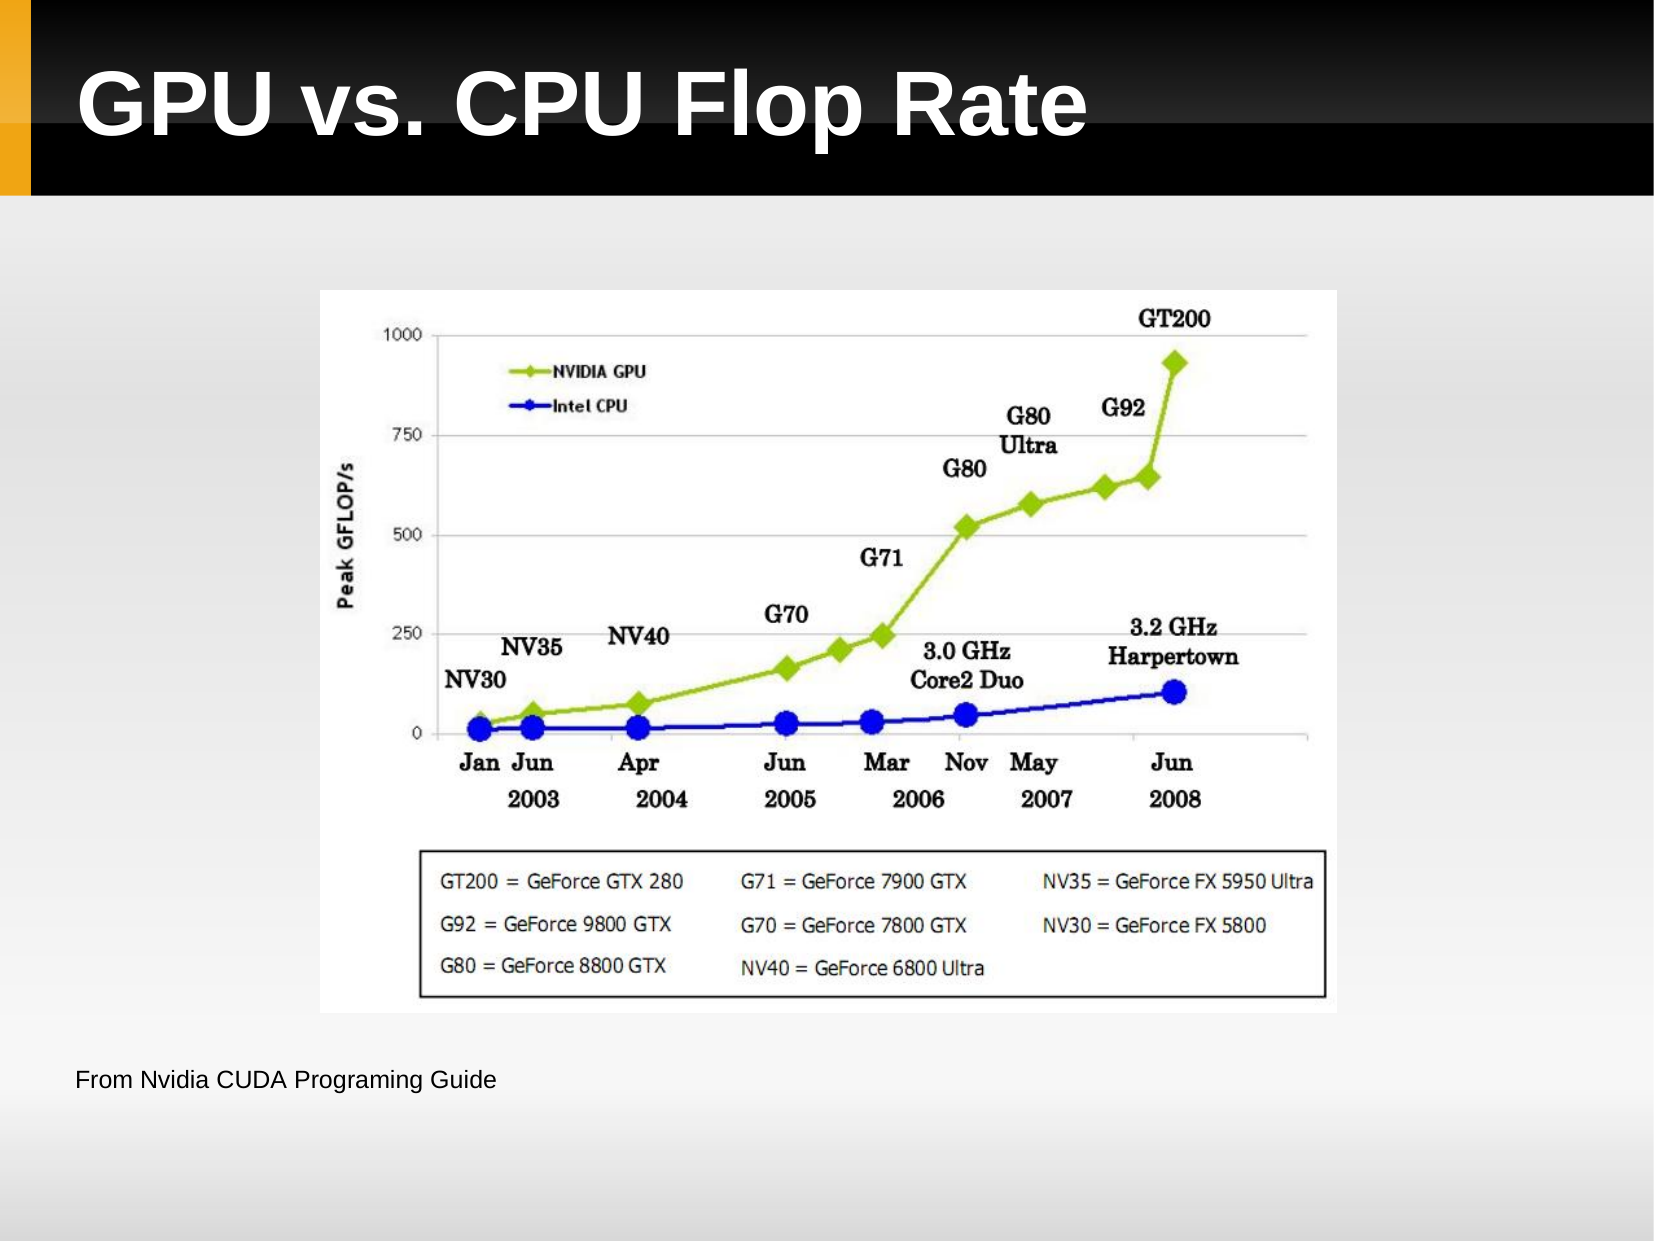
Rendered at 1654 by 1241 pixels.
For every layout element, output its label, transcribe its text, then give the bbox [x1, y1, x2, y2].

list From Nvidia CUDA Programing Guide [75, 1066, 1576, 1163]
picture [0, 0, 1654, 1241]
title GPU vs. CPU Flop Rate [76, 0, 1565, 208]
